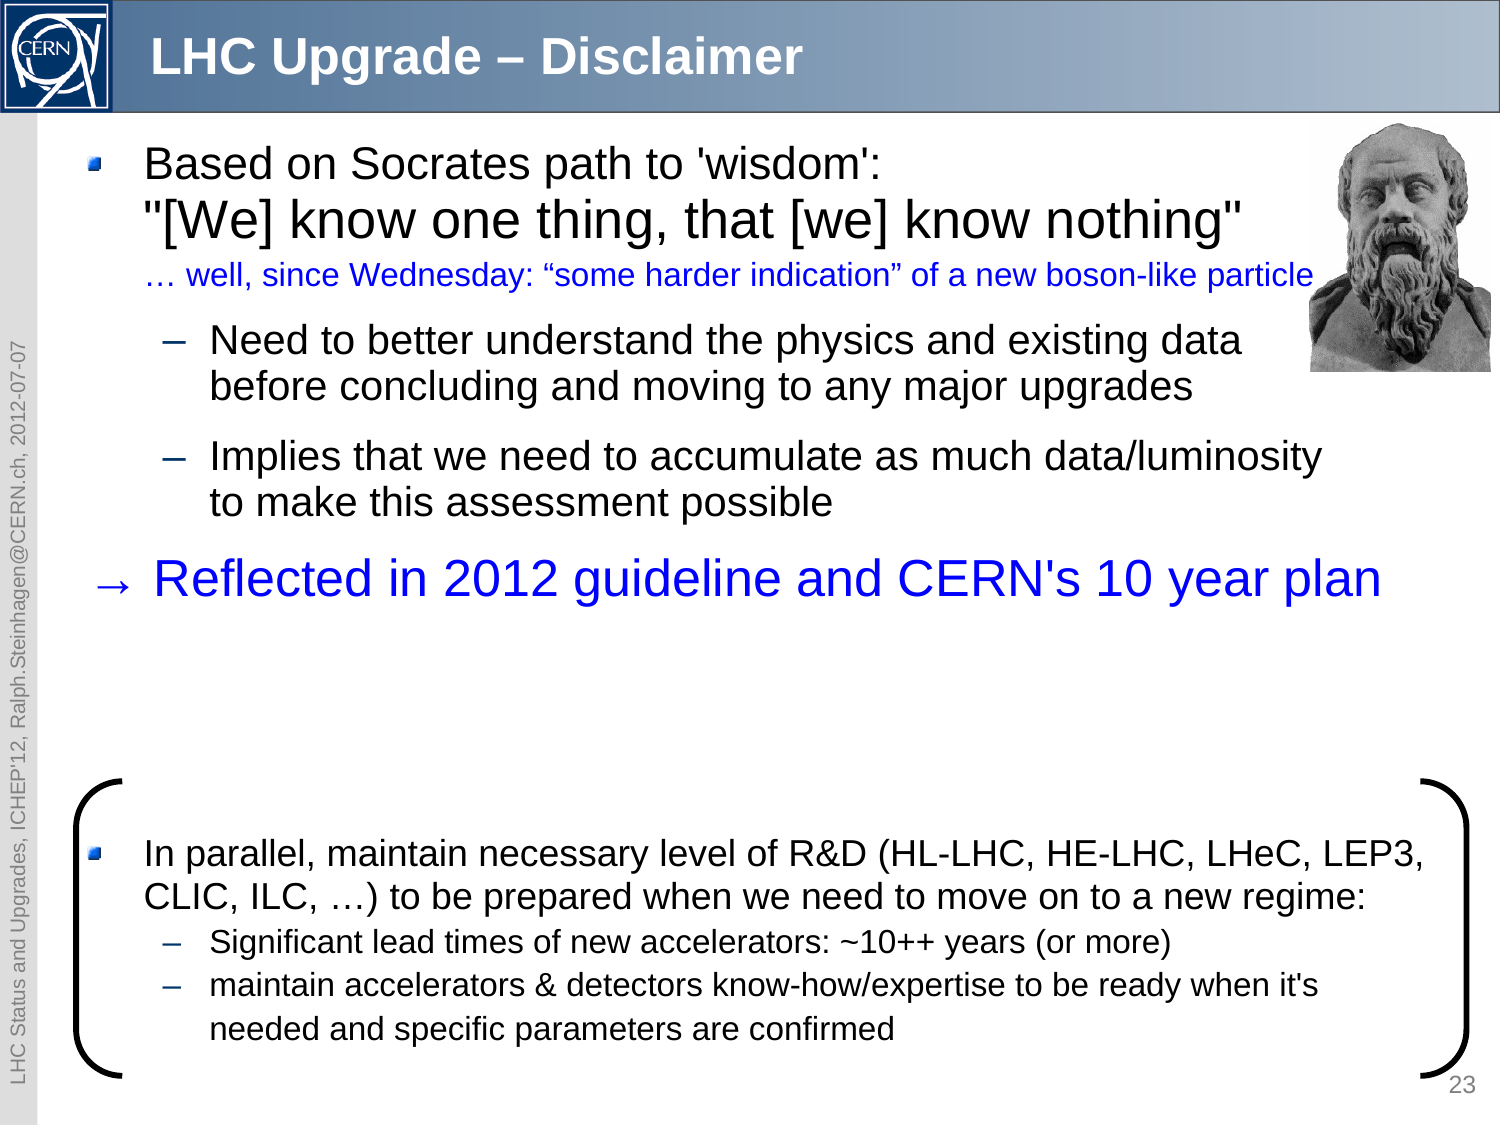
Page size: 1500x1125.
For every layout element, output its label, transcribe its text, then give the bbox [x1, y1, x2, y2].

picture [0, 0, 113, 113]
picture [1309, 118, 1491, 373]
title LHC Upgrade – Disclaimer [150, 0, 1201, 113]
list Based on Socrates path to 'wisdom': "[We] know one thing, that [we] know nothing" … well, since Wednesday: “some harder indication” of a new boson-like particle Need to better understand the physics and existing data before concluding and moving to any major upgrades Implies that we need to accumulate as much data/luminosity to make this assessment possible → Reflected in 2012 guideline and CERN's 10 year plan In parallel, maintain necessary level of R&D (HL-LHC, HE-LHC, LHeC, LEP3, CLIC, ILC, …) to be prepared when we need to move on to a new regime: Significant lead times of new accelerators: ~10++ years (or more) maintain accelerators & detectors know-how/expertise to be ready when it's needed and specific parameters are confirmed [87, 137, 1438, 1048]
